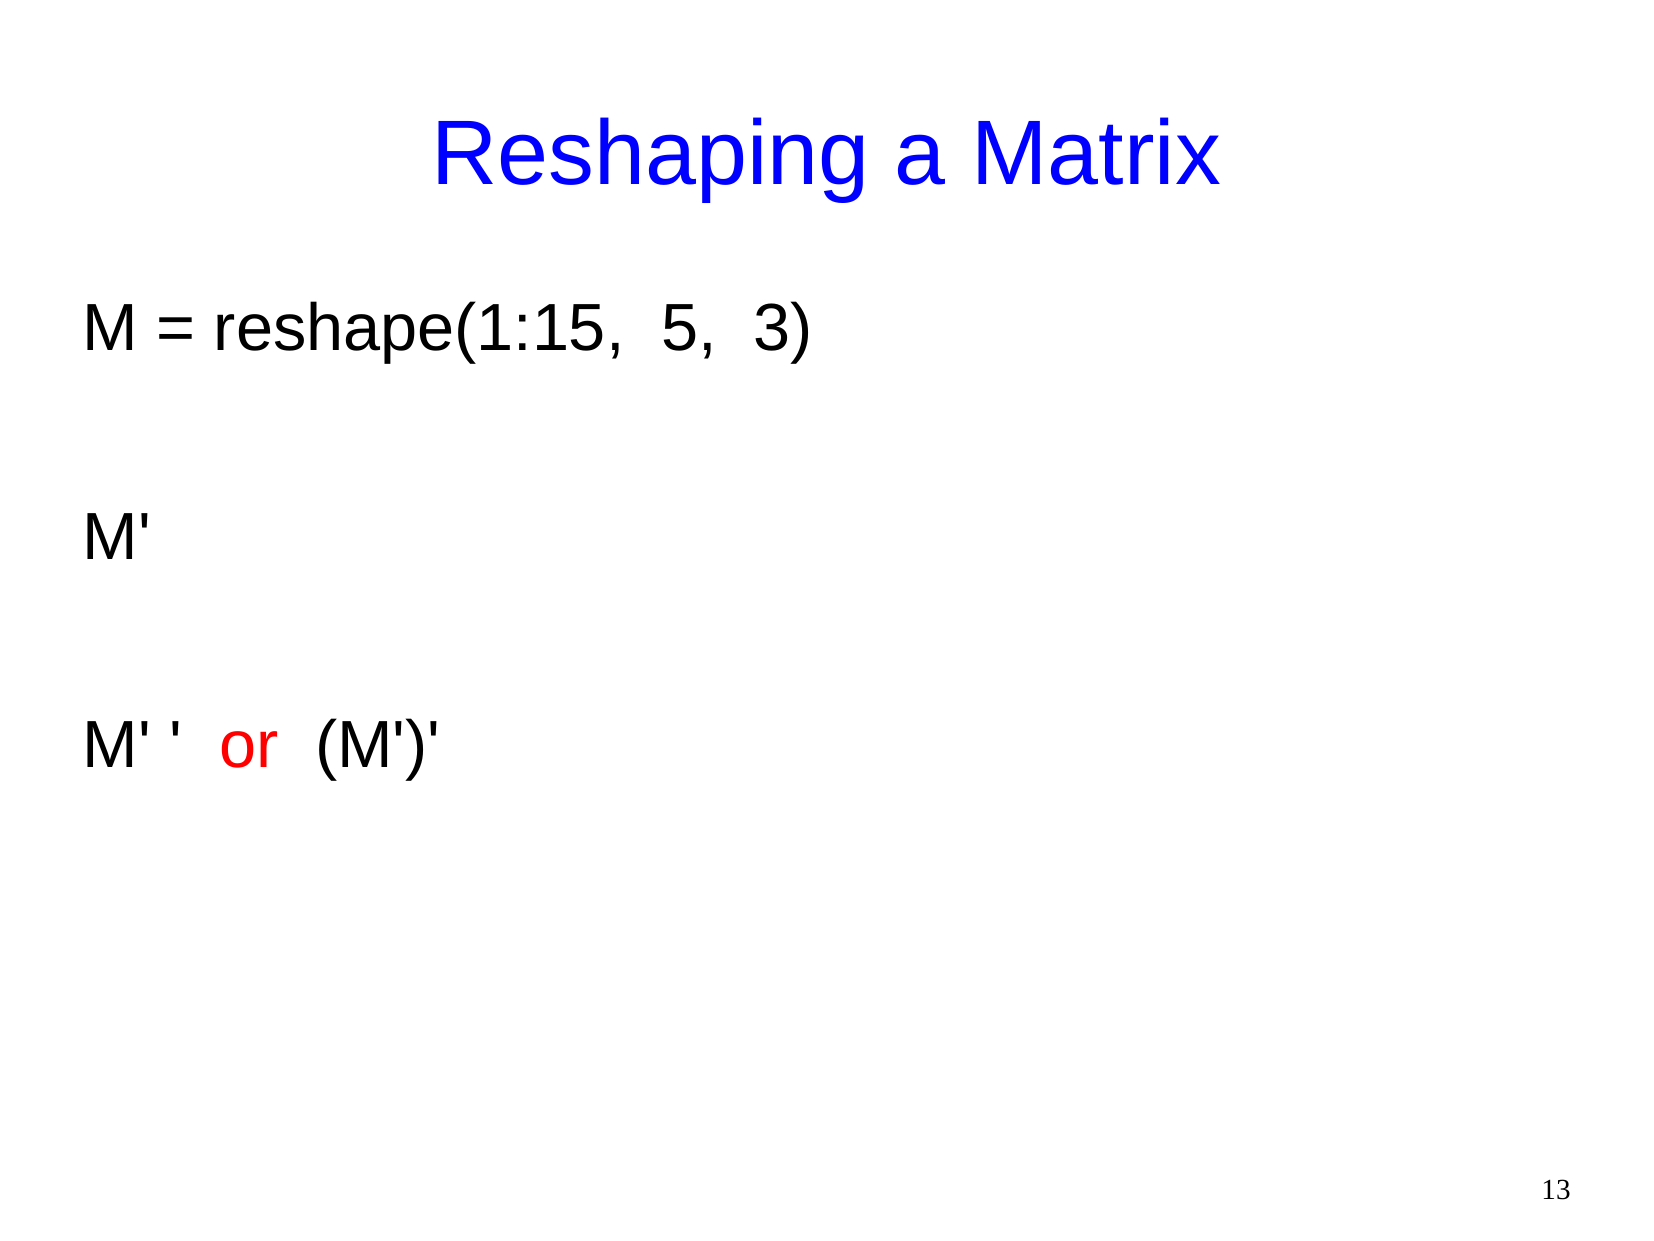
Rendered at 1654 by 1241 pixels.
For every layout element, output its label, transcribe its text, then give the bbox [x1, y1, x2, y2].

list M = reshape(1:15, 5, 3) M' M' ' or (M')' [82, 290, 1571, 1109]
title Reshaping a Matrix [82, 49, 1571, 257]
